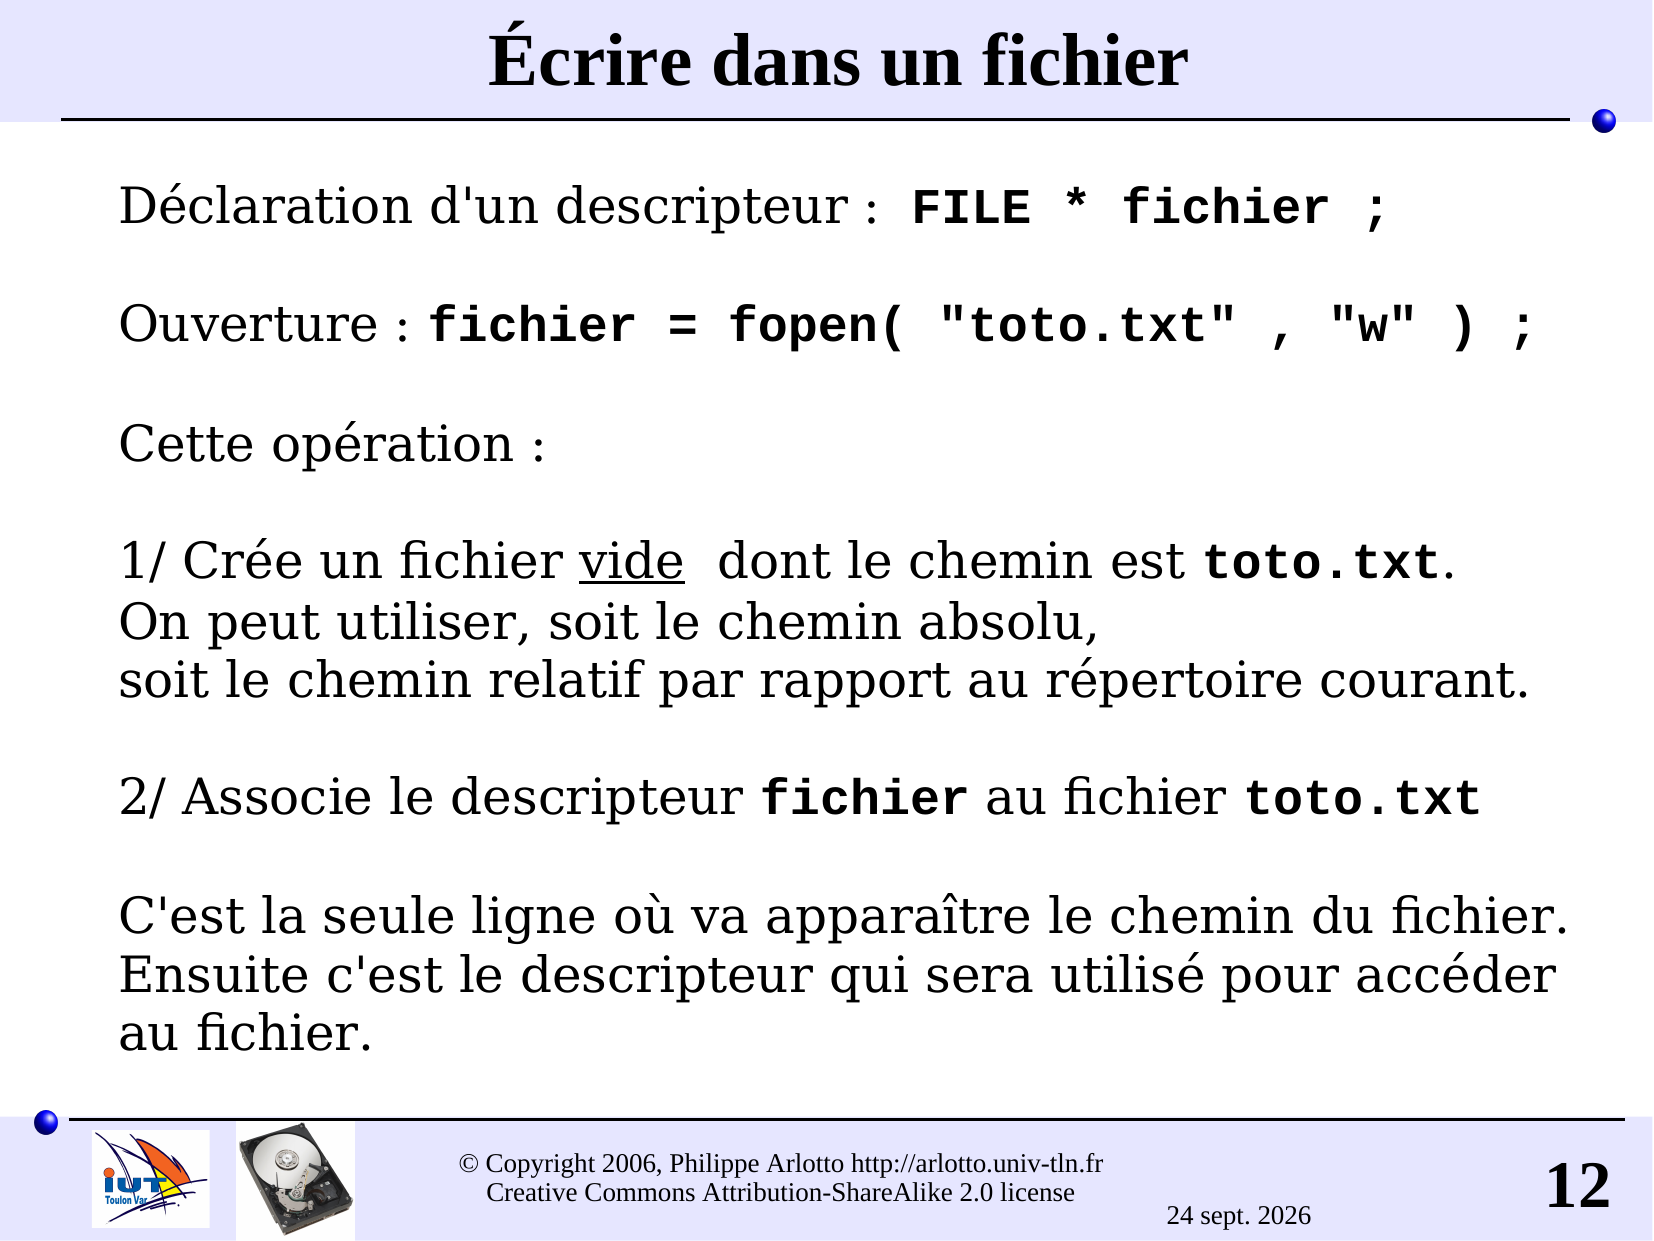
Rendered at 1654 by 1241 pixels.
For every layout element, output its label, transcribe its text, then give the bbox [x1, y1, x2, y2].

picture [236, 1121, 355, 1241]
title Écrire dans un fichier [95, 11, 1585, 110]
text_box Déclaration d'un descripteur : FILE * fichier ; Ouverture : fichier = fopen( "toto.txt" , "w" ) ; Cette opération : 1/ Crée un fichier vide dont le chemin est toto.txt. On peut utiliser, soit le chemin absolu, soit le chemin relatif par rapport au répertoire courant. 2/ Associe le descripteur fichier au fichier toto.txt C'est la seule ligne où va apparaître le chemin du fichier. Ensuite c'est le descripteur qui sera utilisé pour accéder au fichier. [118, 177, 1573, 1051]
